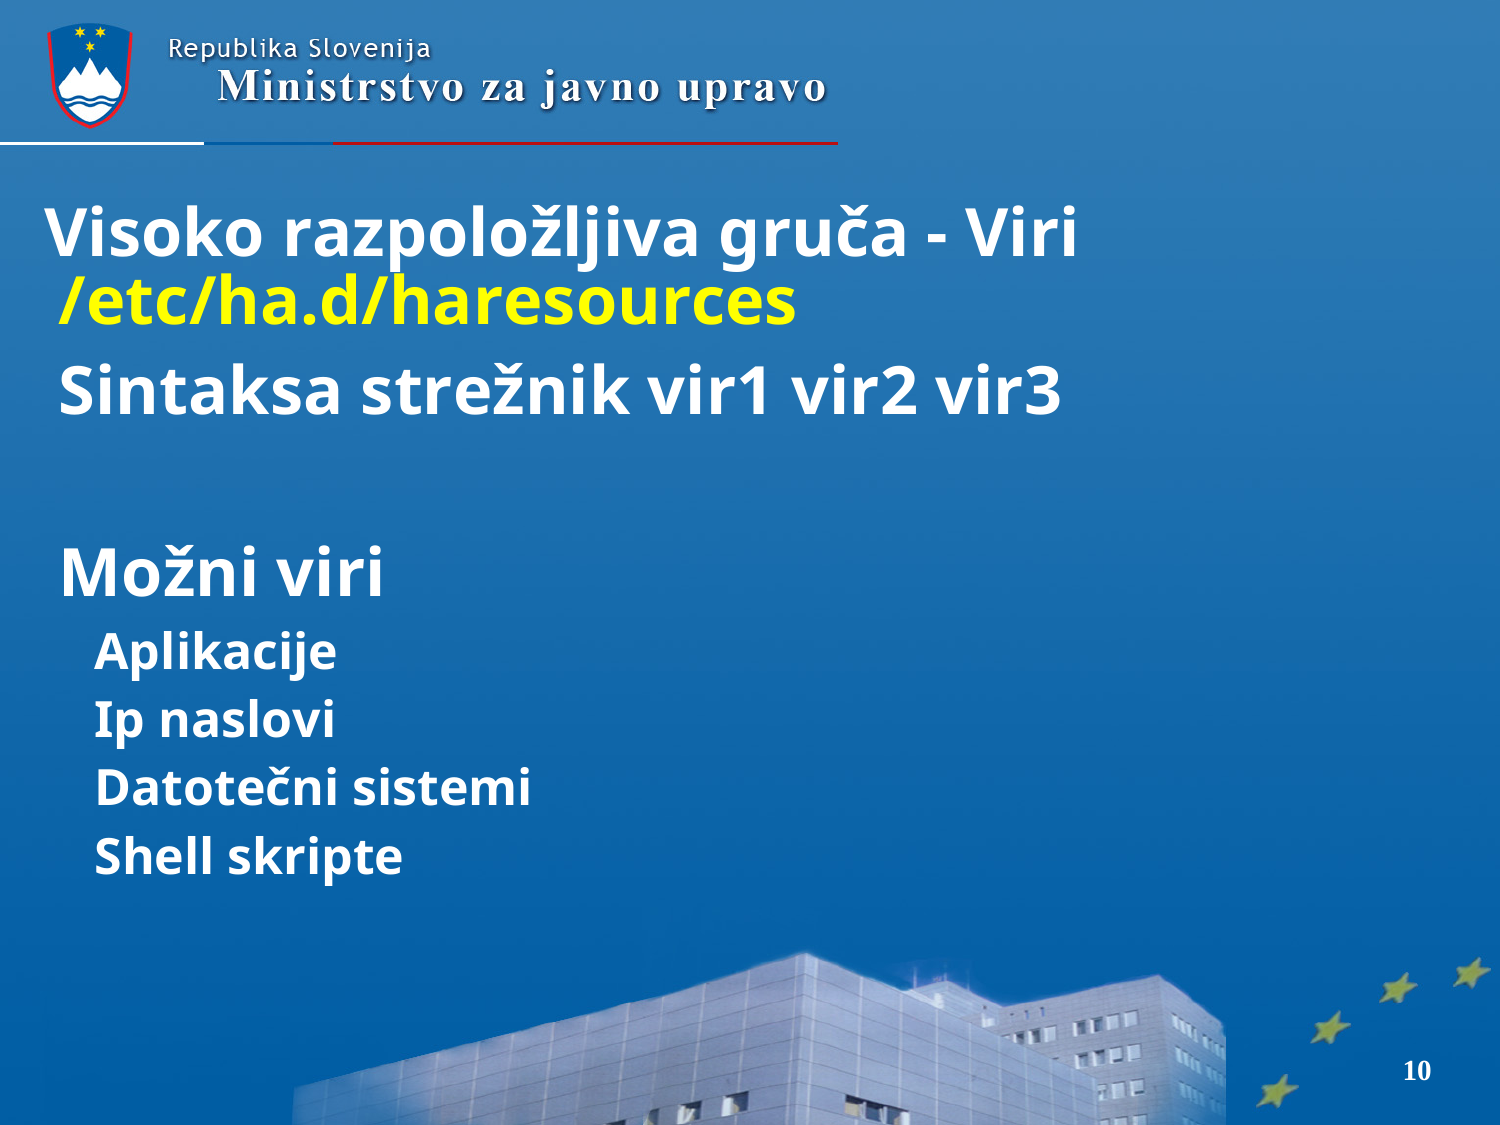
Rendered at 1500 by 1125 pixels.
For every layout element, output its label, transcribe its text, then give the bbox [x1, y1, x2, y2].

picture [0, 0, 1500, 1125]
title Visoko razpoložljiva gruča - Viri [29, 177, 1453, 296]
text_box /etc/ha.d/haresources Sintaksa strežnik vir1 vir2 vir3 Možni viri Aplikacije Ip naslovi Datotečni sistemi Shell skripte [59, 307, 1418, 835]
